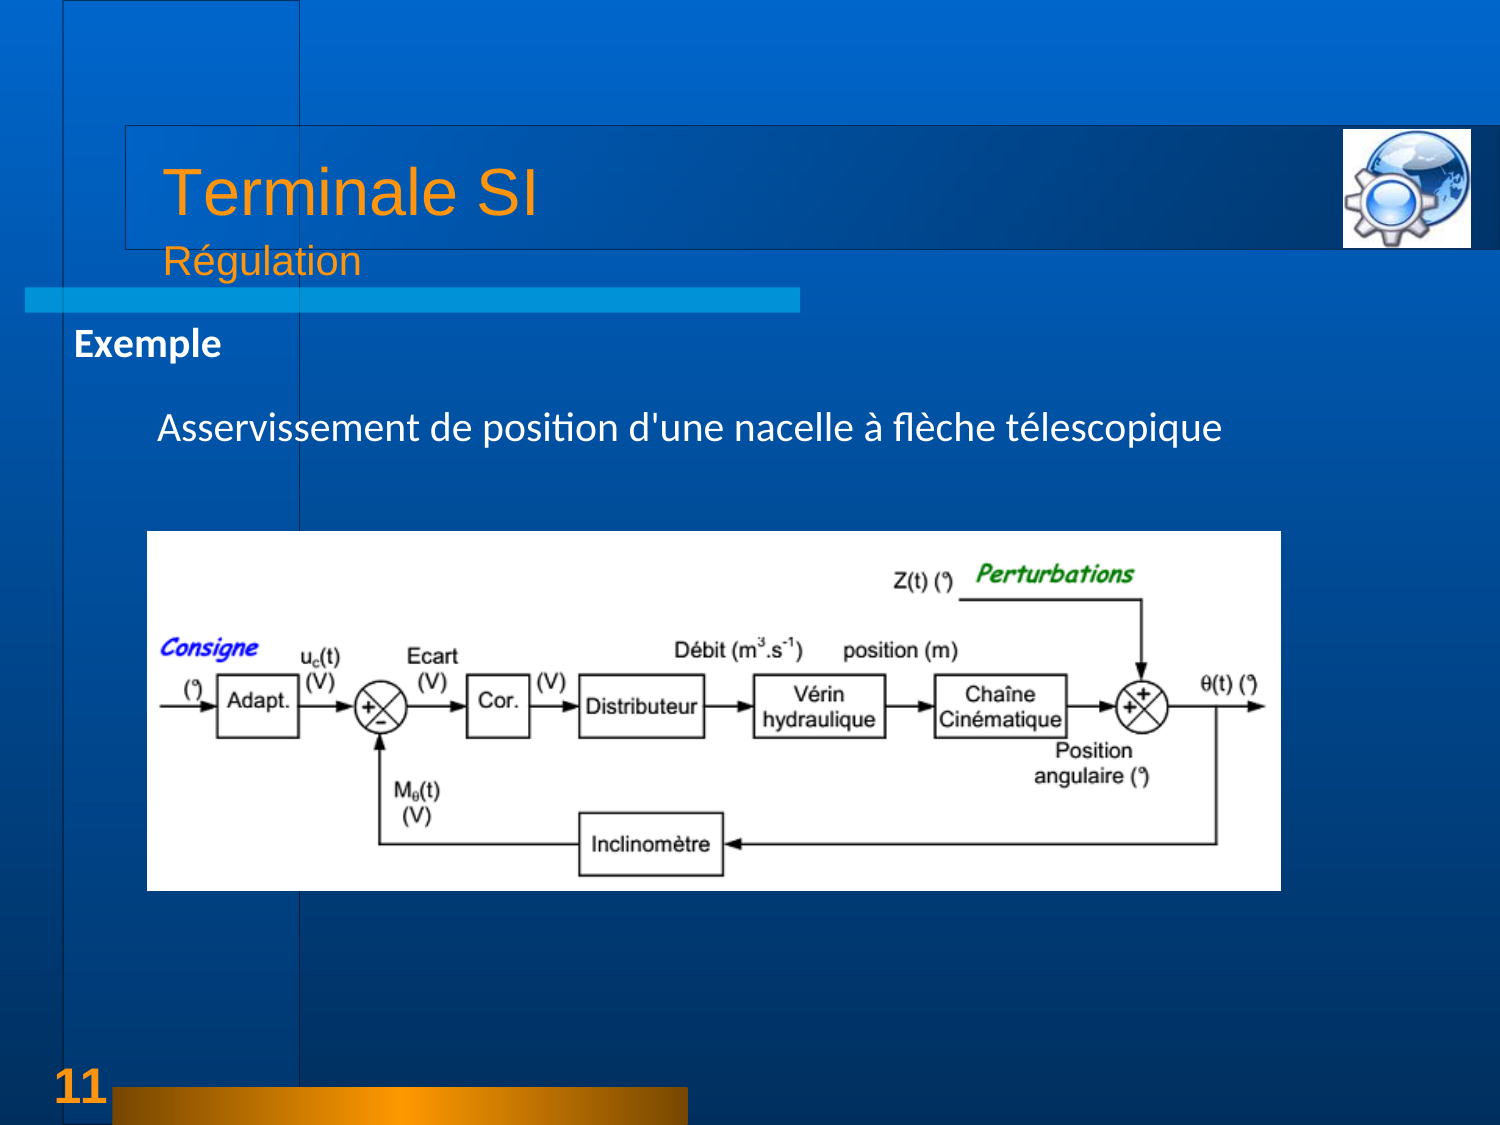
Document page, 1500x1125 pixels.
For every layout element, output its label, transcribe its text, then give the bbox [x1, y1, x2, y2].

text_box Exemple Asservissement de position d'une nacelle à flèche télescopique [59, 319, 1418, 947]
picture [147, 531, 1281, 891]
picture [1343, 129, 1471, 248]
